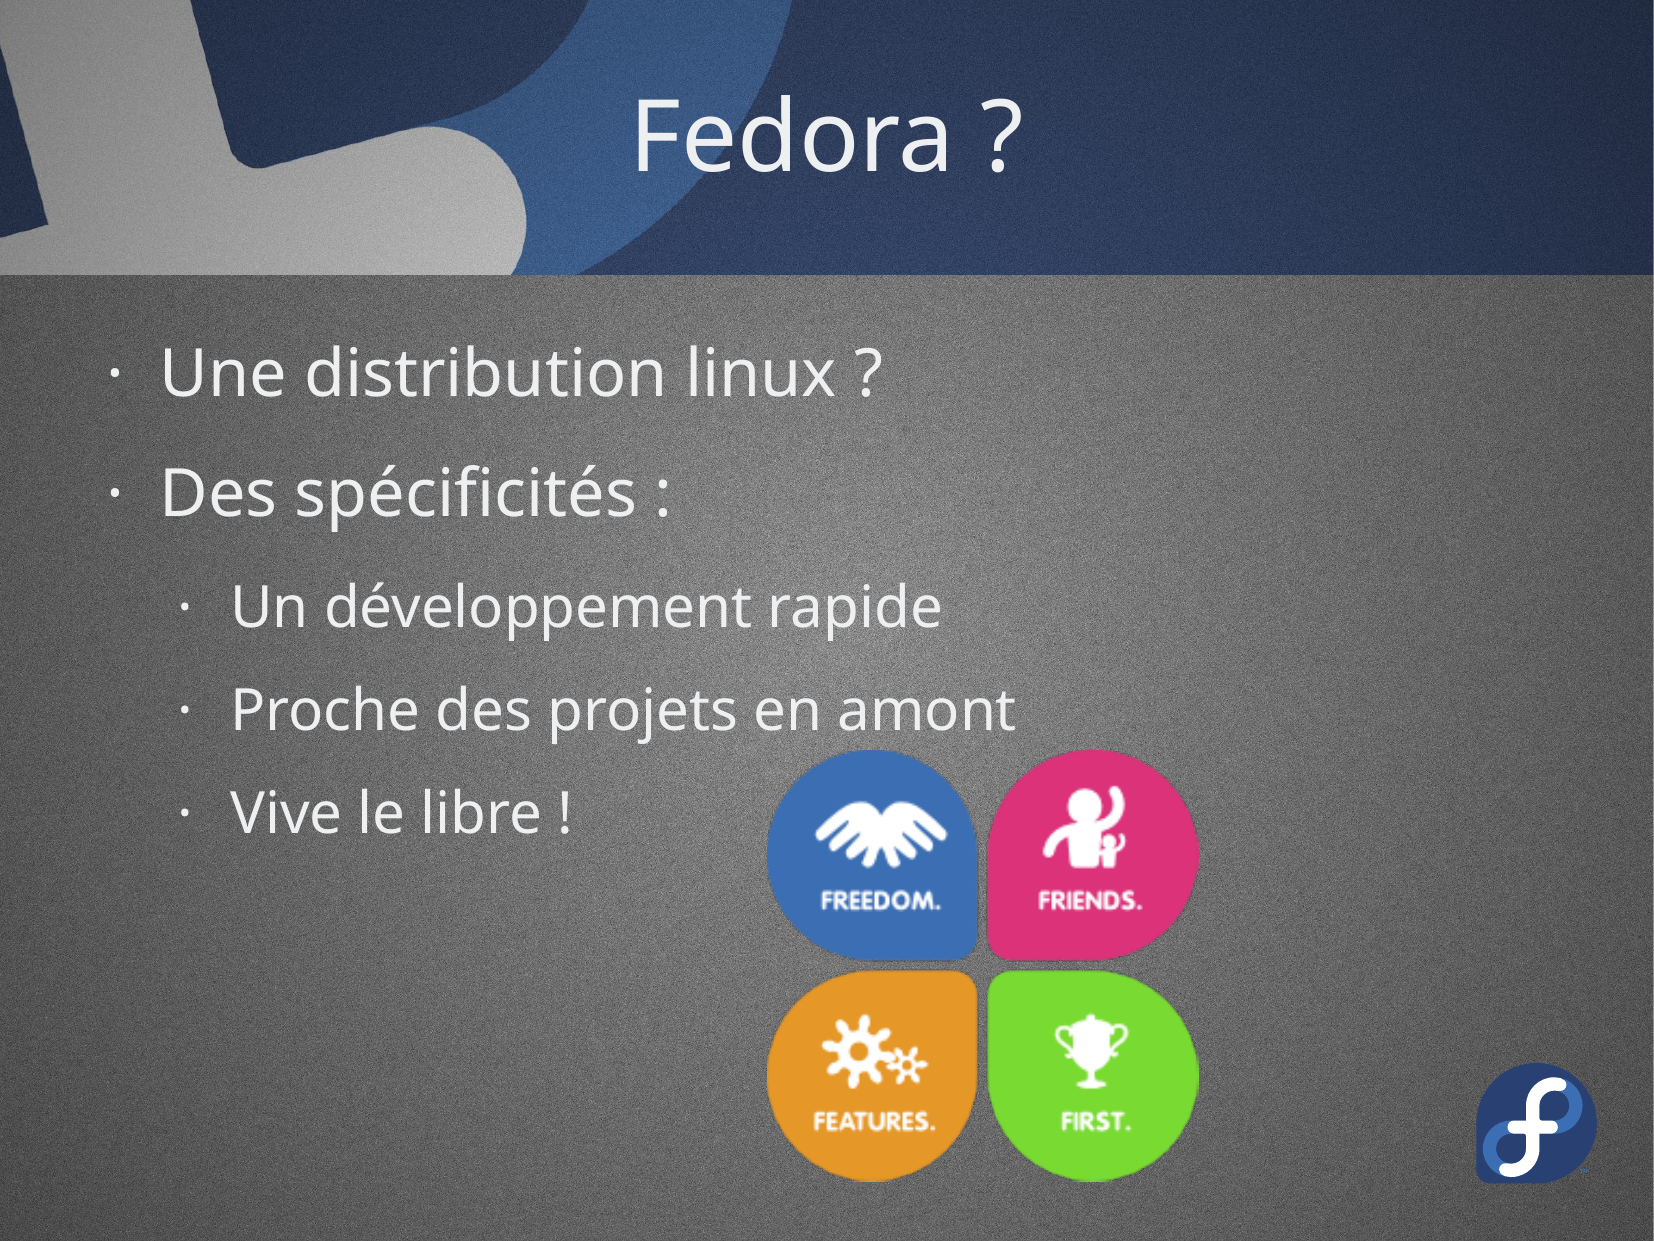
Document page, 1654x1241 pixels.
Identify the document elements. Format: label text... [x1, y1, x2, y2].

list Une distribution linux ? Des spécificités : Un développement rapide Proche des projets en amont Vive le libre ! [88, 324, 1565, 1034]
title Fedora ? [88, 29, 1565, 237]
picture [0, 0, 1654, 1241]
